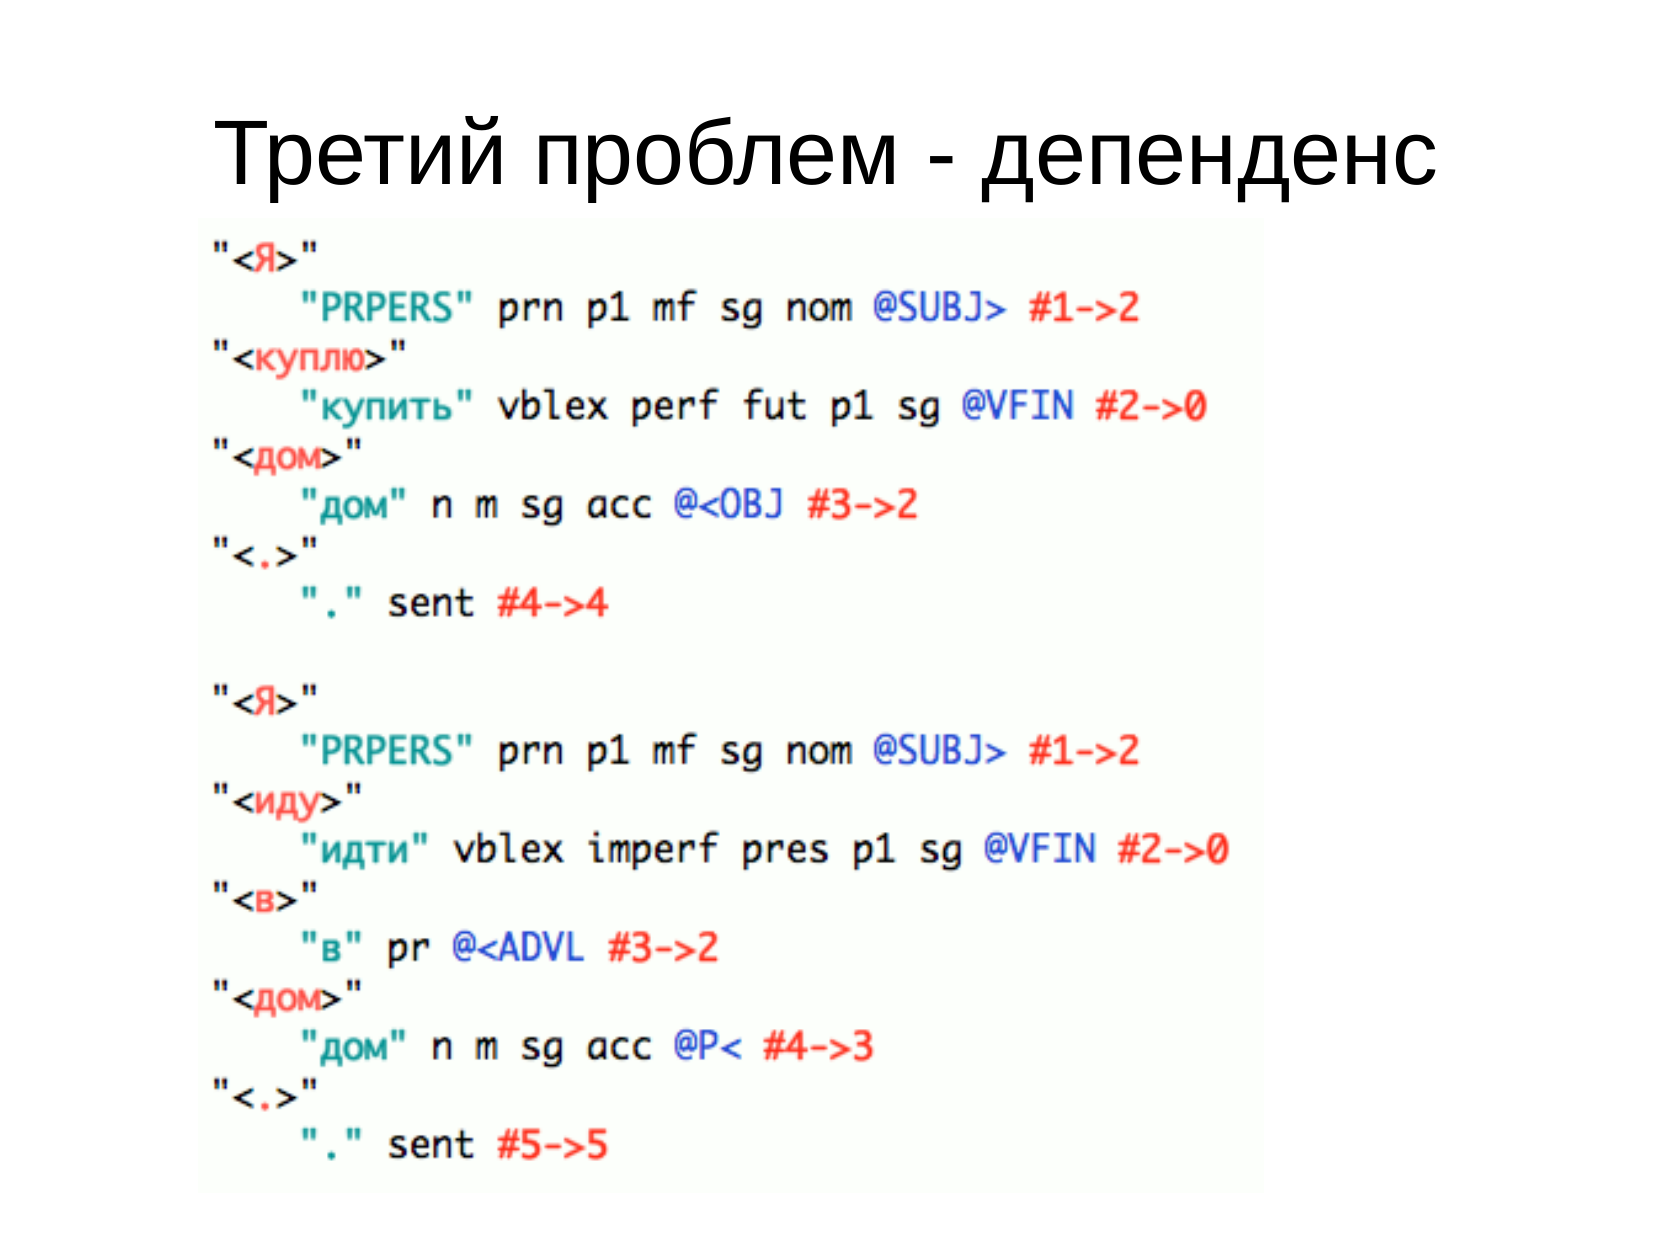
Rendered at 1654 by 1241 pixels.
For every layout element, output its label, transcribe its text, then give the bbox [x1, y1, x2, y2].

title Третий проблем - депенденс [82, 49, 1571, 257]
picture [198, 218, 1264, 1193]
